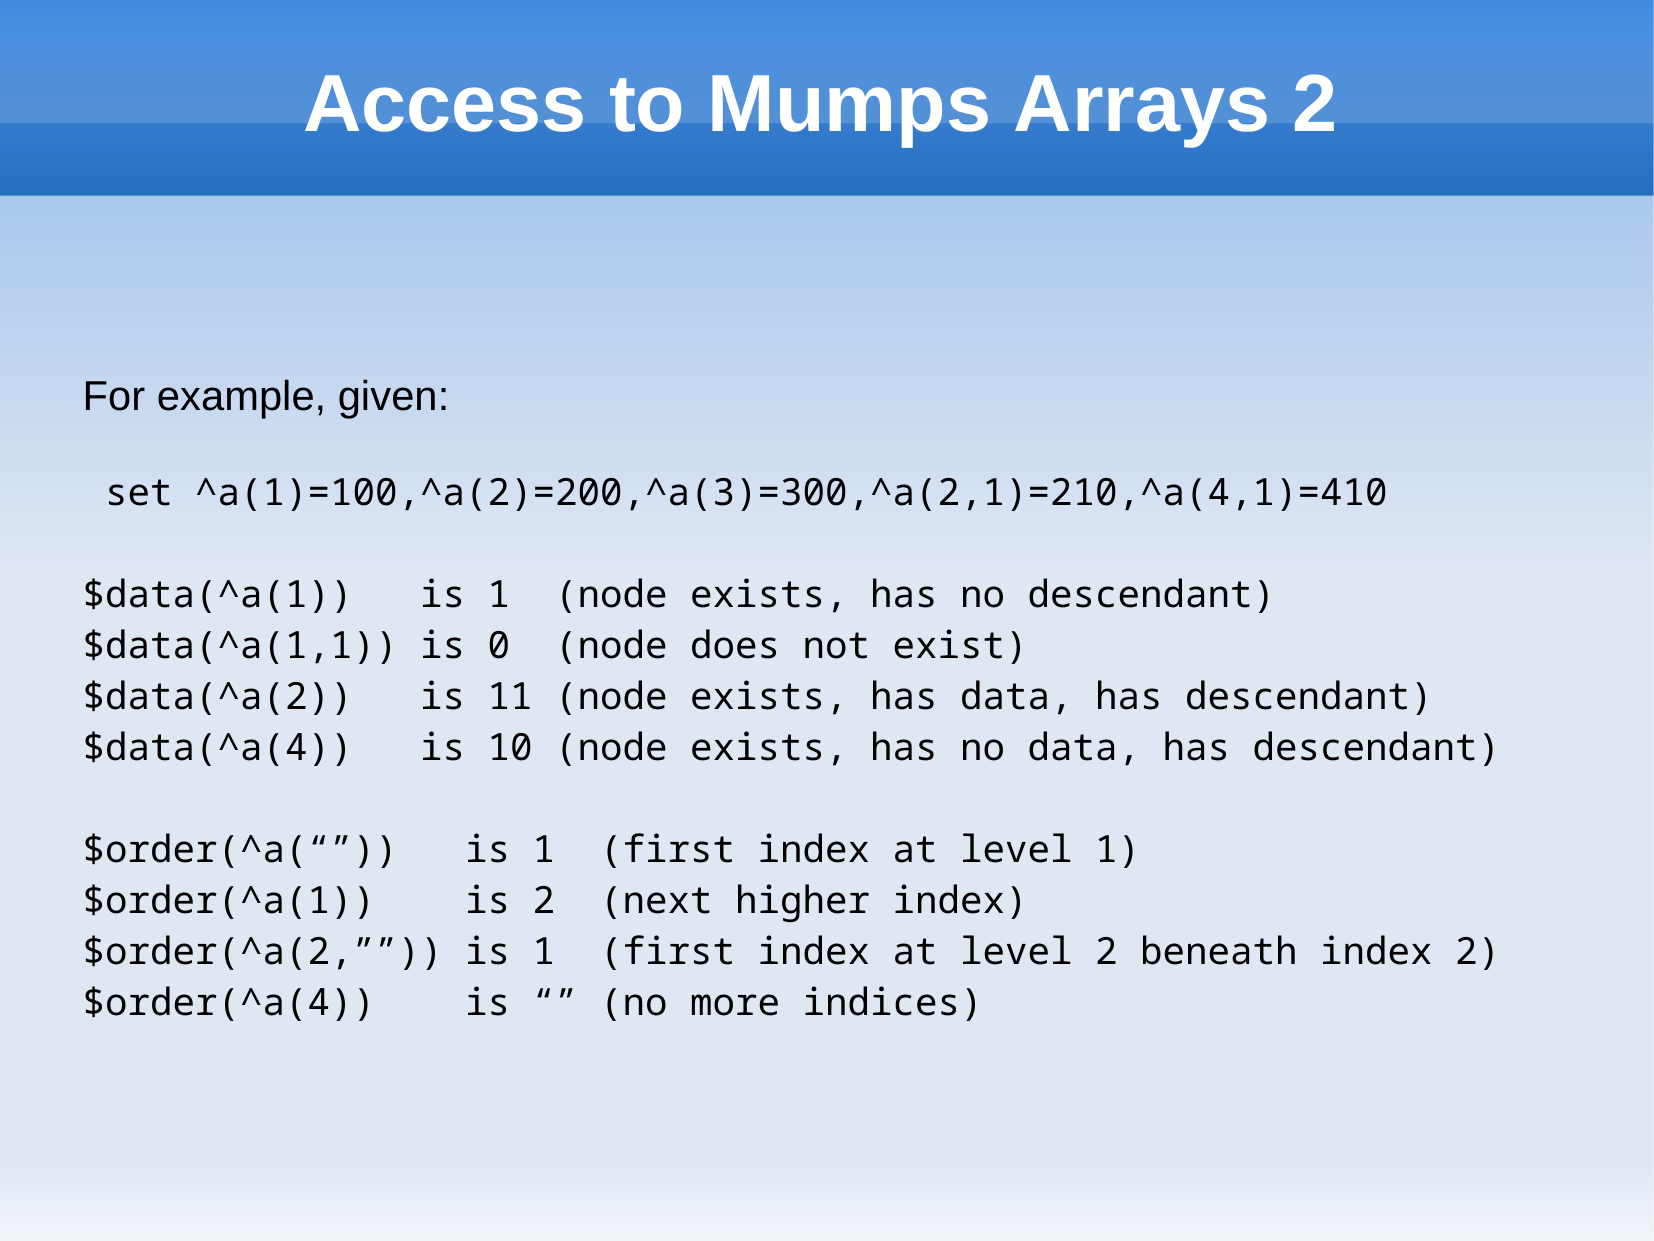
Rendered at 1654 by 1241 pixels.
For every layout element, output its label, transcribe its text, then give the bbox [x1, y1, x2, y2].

subtitle For example, given: set ^a(1)=100,^a(2)=200,^a(3)=300,^a(2,1)=210,^a(4,1)=410 $data(^a(1)) is 1 (node exists, has no descendant) $data(^a(1,1)) is 0 (node does not exist) $data(^a(2)) is 11 (node exists, has data, has descendant) $data(^a(4)) is 10 (node exists, has no data, has descendant) $order(^a(“”)) is 1 (first index at level 1) $order(^a(1)) is 2 (next higher index) $order(^a(2,””)) is 1 (first index at level 2 beneath index 2) $order(^a(4)) is “” (no more indices) [82, 290, 1571, 1109]
title Access to Mumps Arrays 2 [76, 0, 1565, 208]
picture [0, 0, 1654, 1241]
